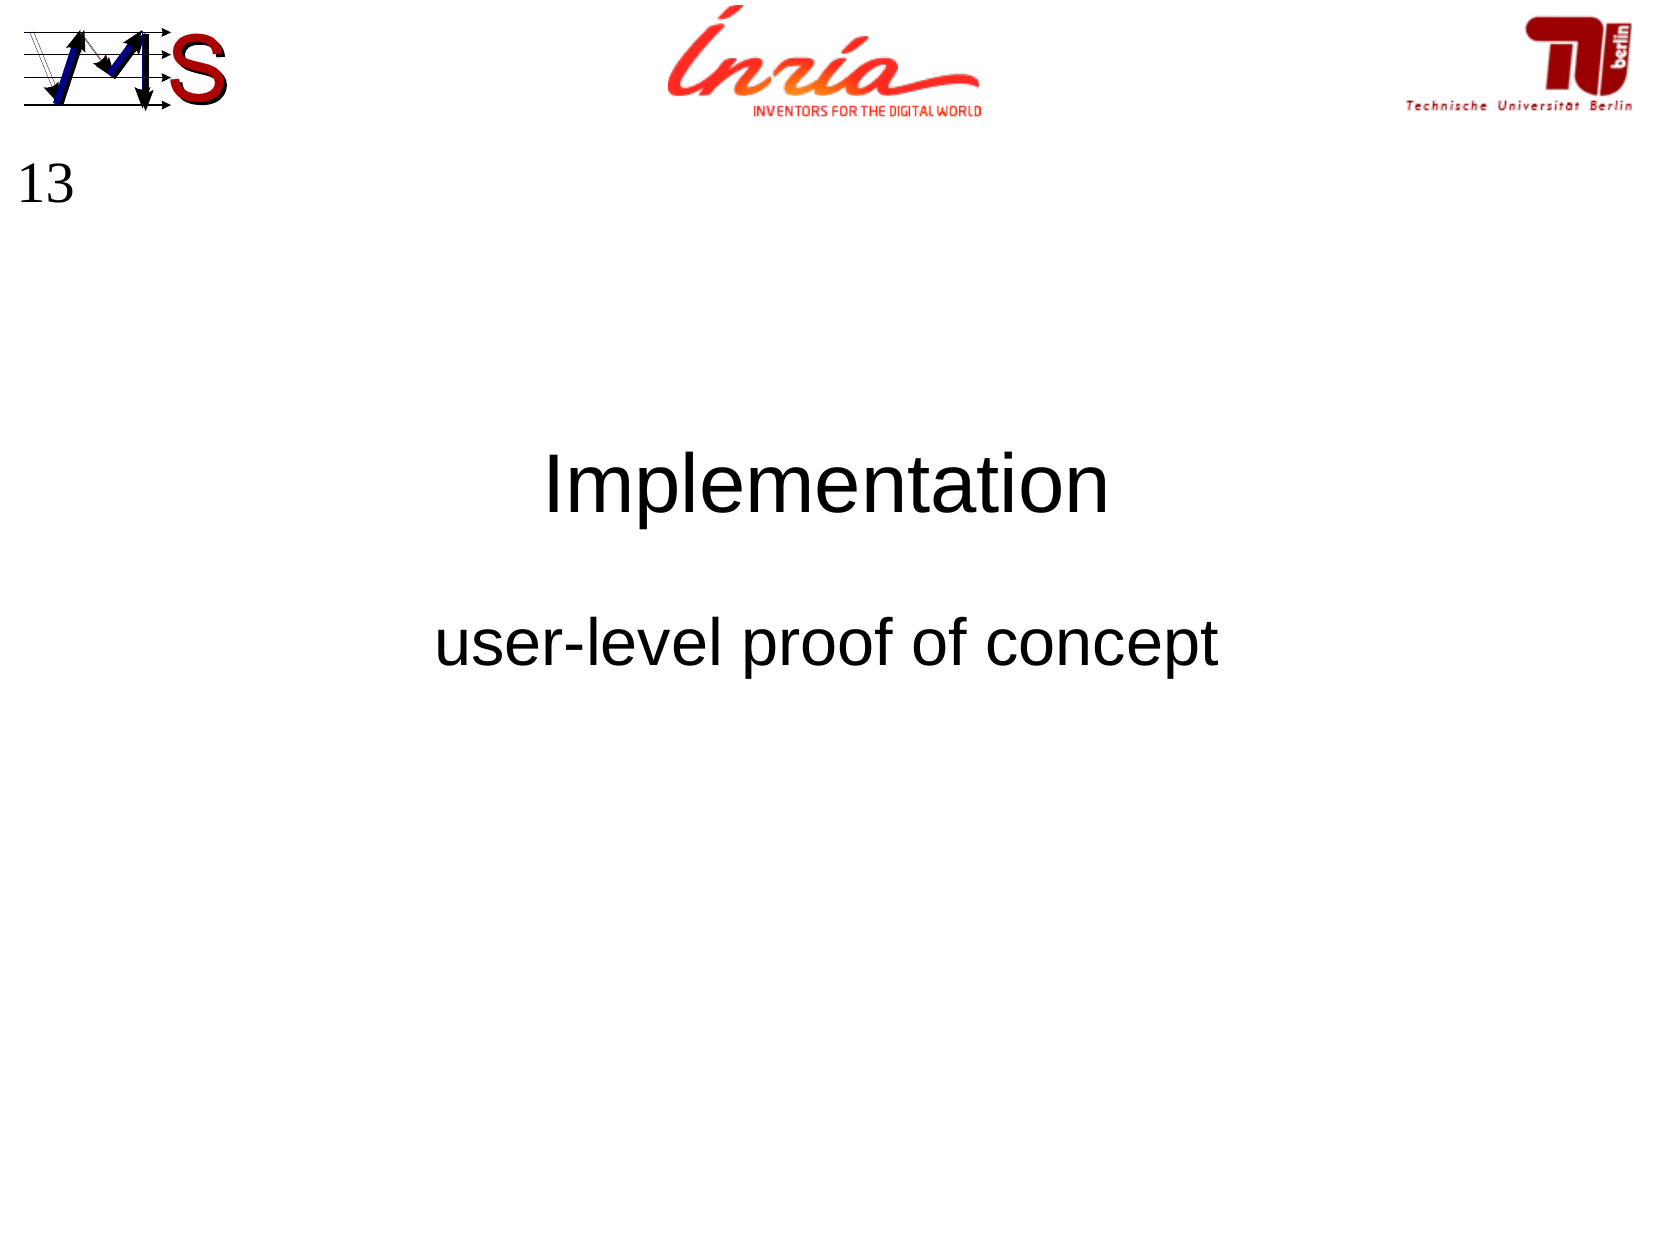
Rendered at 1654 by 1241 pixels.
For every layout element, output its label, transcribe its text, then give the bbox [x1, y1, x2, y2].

picture [1303, 5, 1646, 123]
picture [668, 5, 981, 78]
subtitle Implementation user-level proof of concept [82, 78, 1571, 1109]
